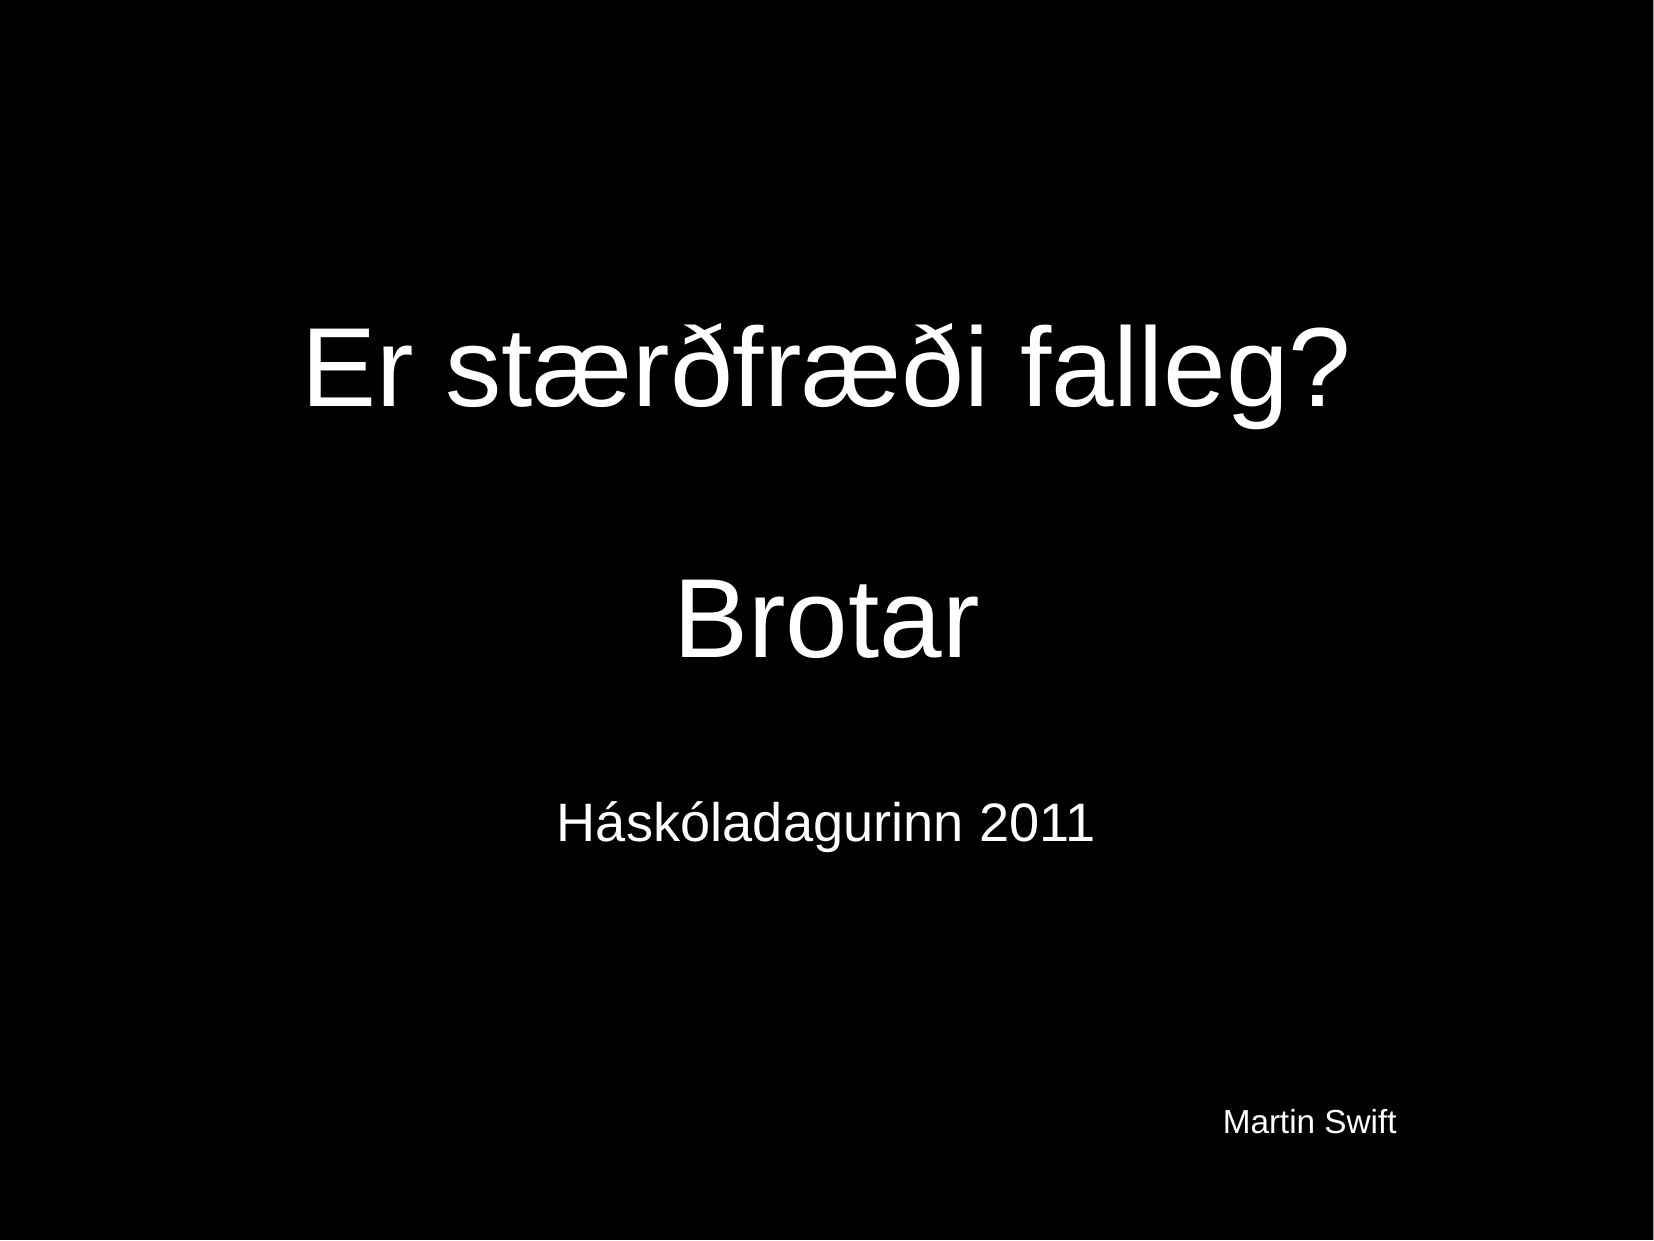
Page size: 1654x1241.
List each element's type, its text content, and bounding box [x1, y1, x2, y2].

subtitle Er stærðfræði falleg? Brotar Háskóladagurinn 2011 [82, 109, 1571, 1049]
text_box Martin Swift [1208, 1096, 1412, 1149]
